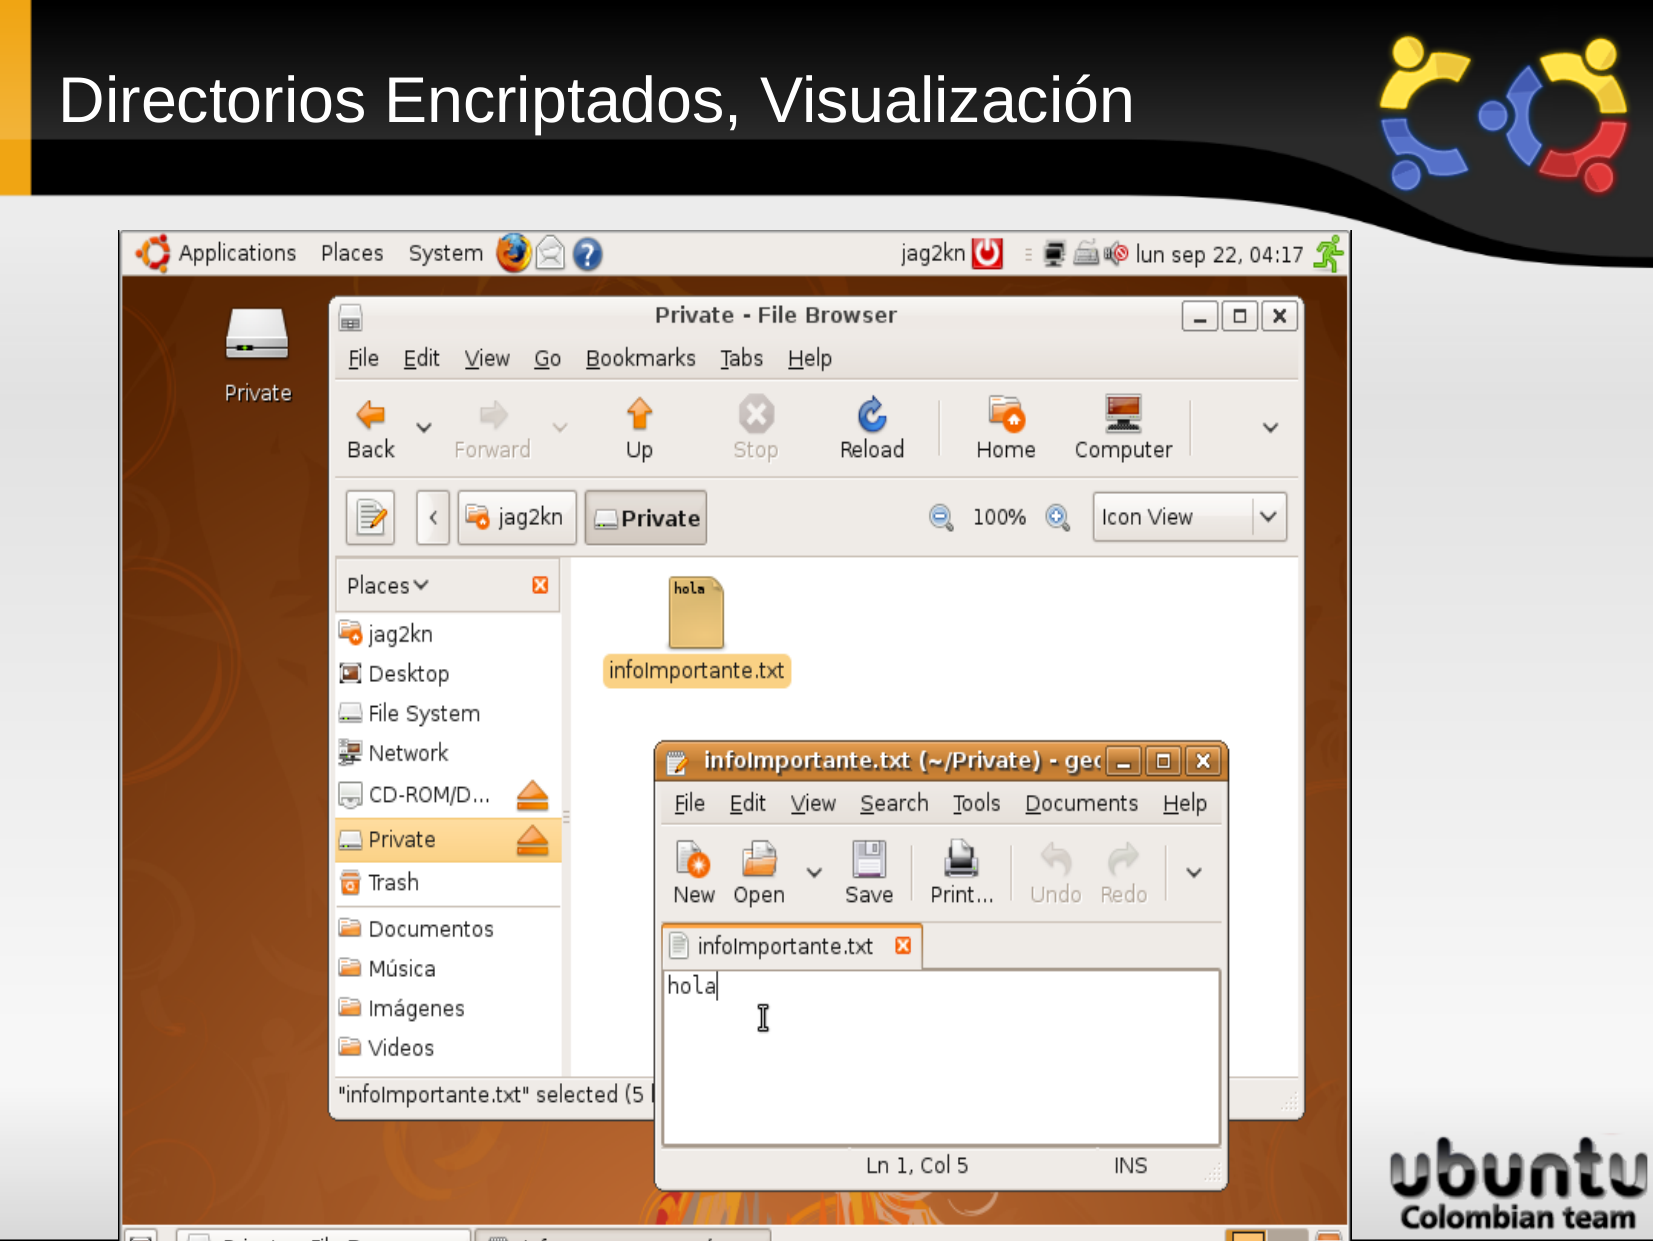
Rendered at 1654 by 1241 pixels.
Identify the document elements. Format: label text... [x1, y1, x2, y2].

title Directorios Encriptados, Visualización [59, 48, 1376, 153]
picture [0, 0, 1653, 1241]
